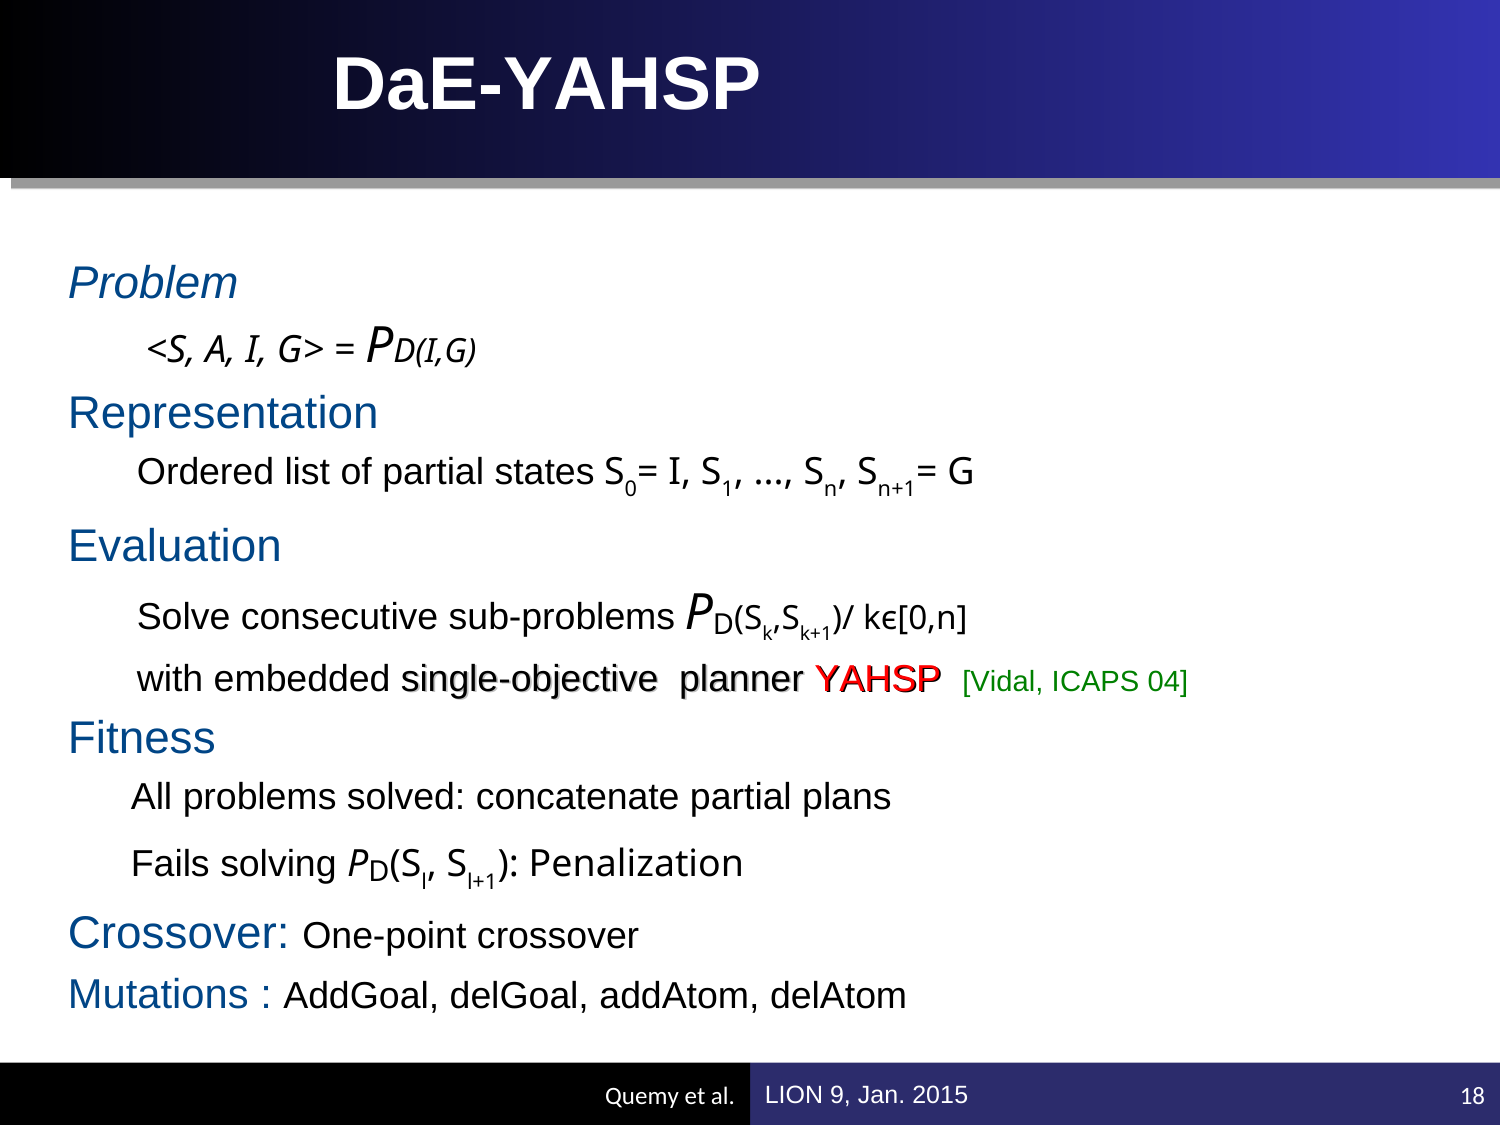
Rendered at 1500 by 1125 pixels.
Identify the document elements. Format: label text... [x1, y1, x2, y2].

text_box DaE-YAHSP [317, 27, 1210, 173]
text_box Problem <S, A, I, G> = PD(I,G) Representation Ordered list of partial states S0= I, S1, ..., Sn, Sn+1= G Evaluation Solve consecutive sub-problems PD(Sk,Sk+1)/ kϵ[0,n] with embedded single-objective planner YAHSP [Vidal, ICAPS 04] Fitness All problems solved: concatenate partial plans Fails solving PD(Sl, Sl+1): Penalization Crossover: One-point crossover Mutations : AddGoal, delGoal, addAtom, delAtom [53, 245, 1317, 1101]
